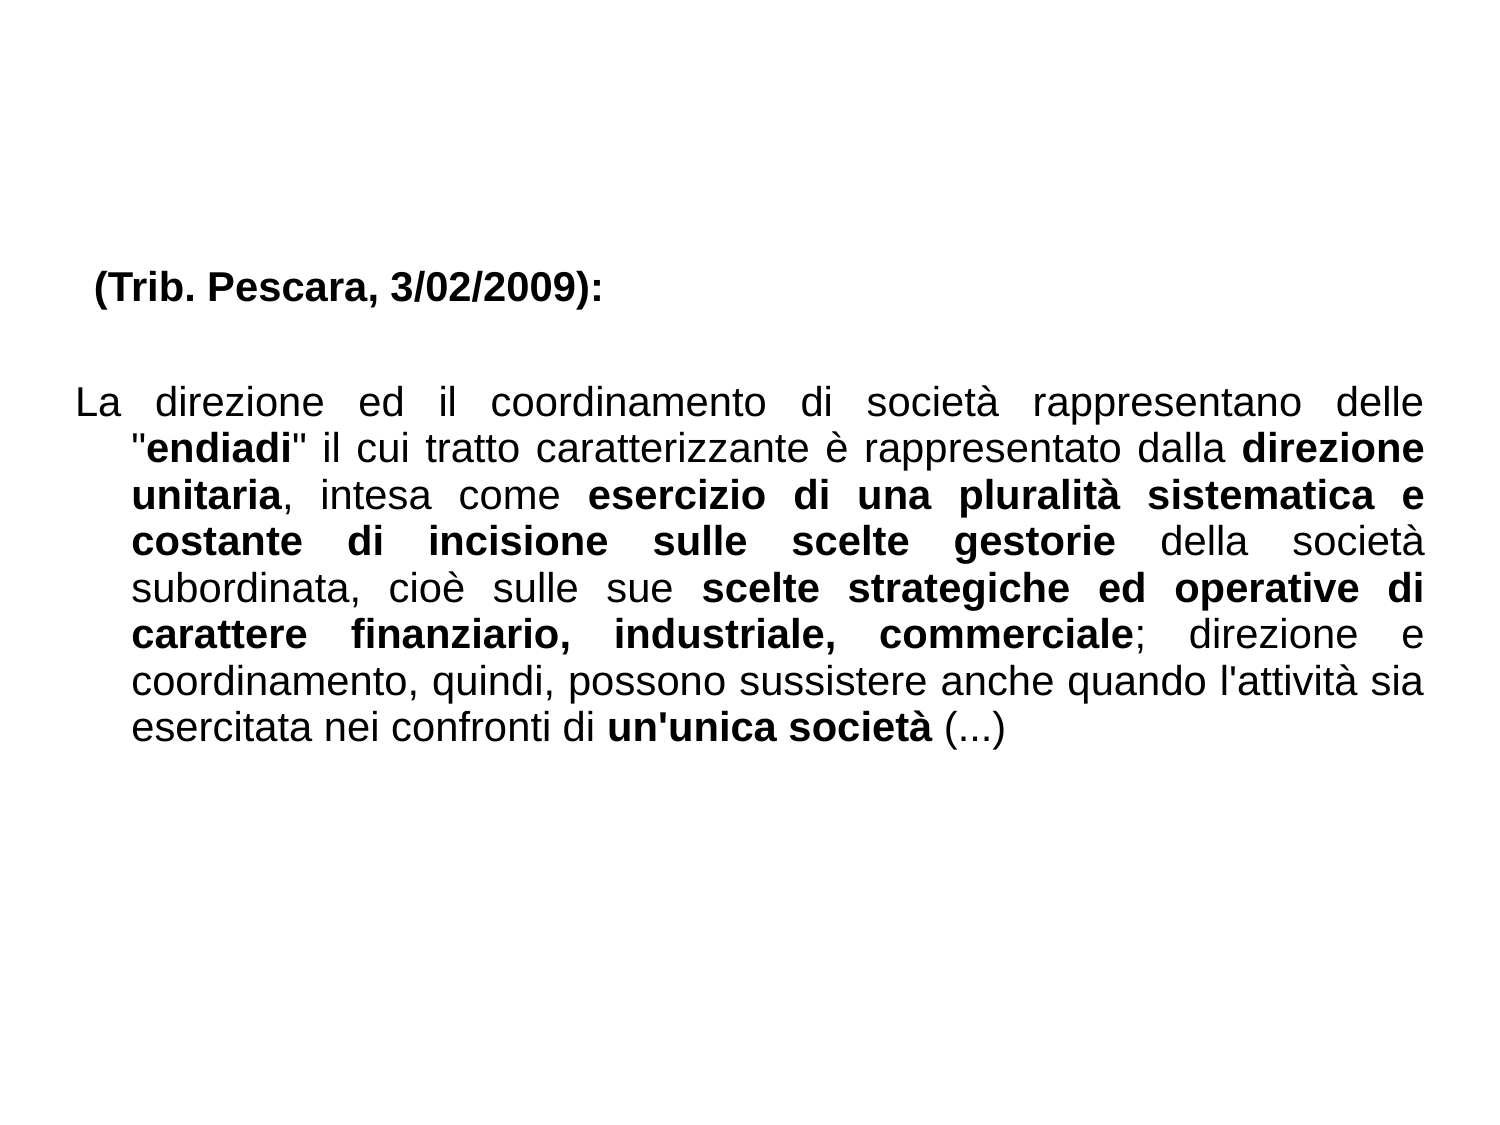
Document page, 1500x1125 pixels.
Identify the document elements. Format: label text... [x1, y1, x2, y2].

list (Trib. Pescara, 3/02/2009): La direzione ed il coordinamento di società rappresentano delle "endiadi" il cui tratto caratterizzante è rappresentato dalla direzione unitaria, intesa come esercizio di una pluralità sistematica e costante di incisione sulle scelte gestorie della società subordinata, cioè sulle sue scelte strategiche ed operative di carattere finanziario, industriale, commerciale; direzione e coordinamento, quindi, possono sussistere anche quando l'attività sia esercitata nei confronti di un'unica società (...) [75, 263, 1425, 1006]
